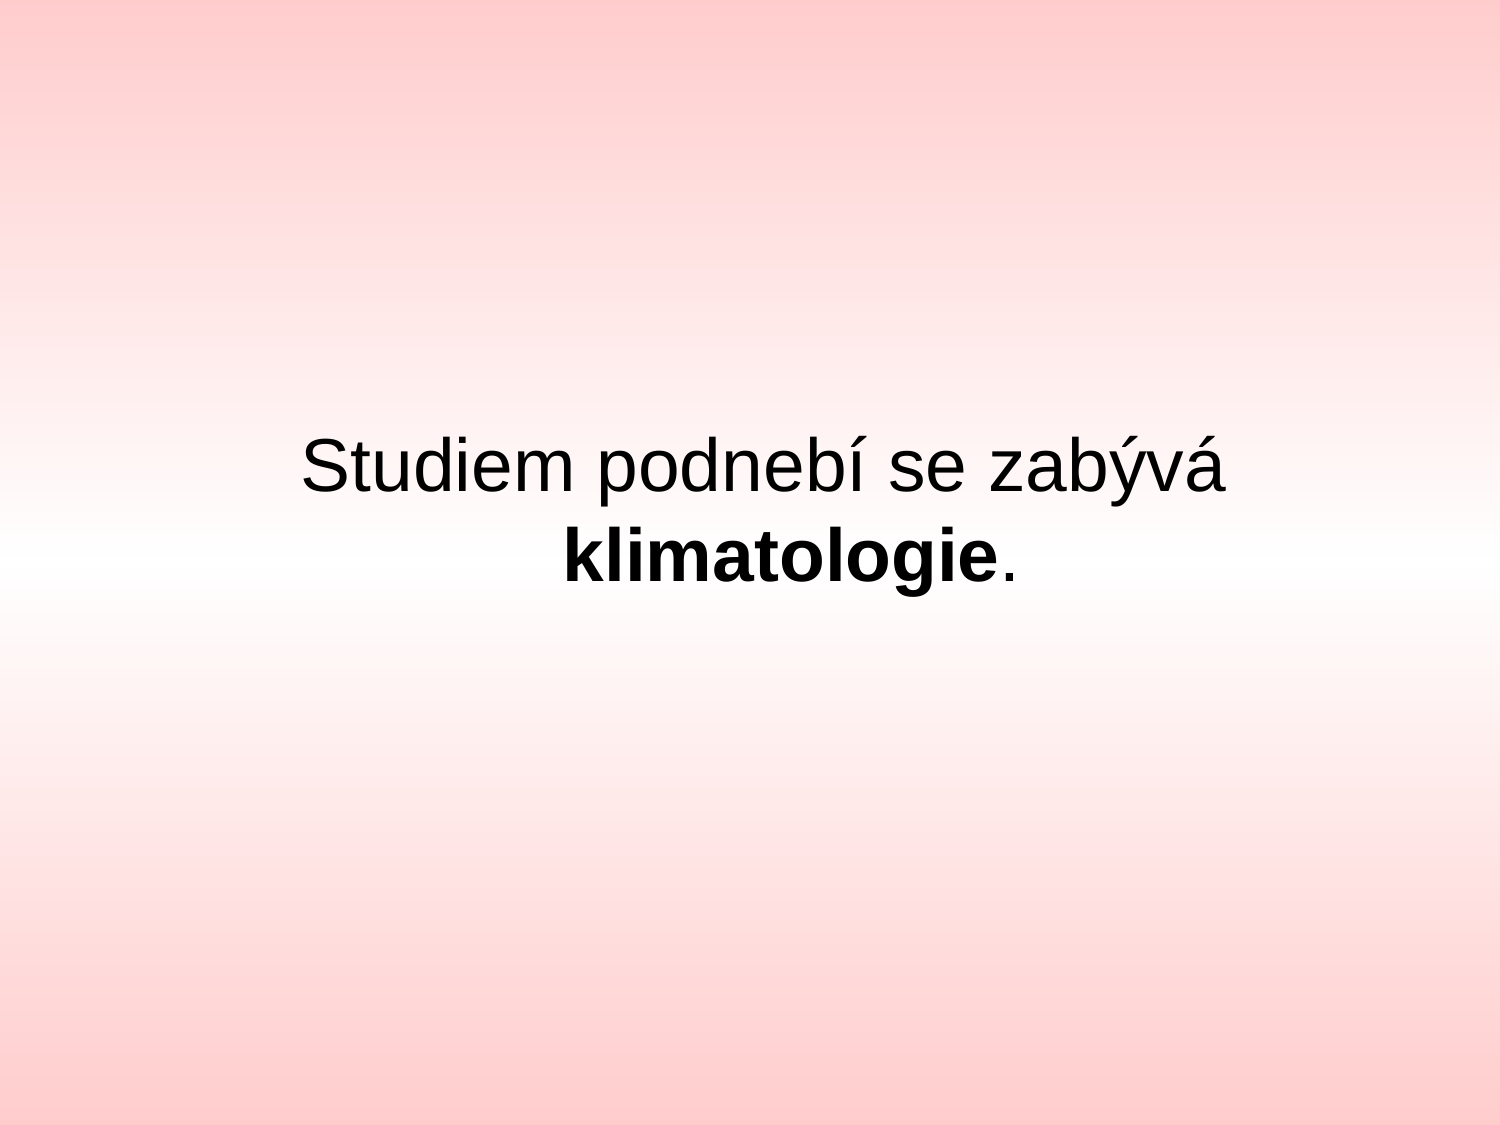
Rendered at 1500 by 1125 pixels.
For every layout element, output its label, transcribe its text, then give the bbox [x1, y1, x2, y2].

list Studiem podnebí se zabývá klimatologie. [88, 408, 1439, 816]
